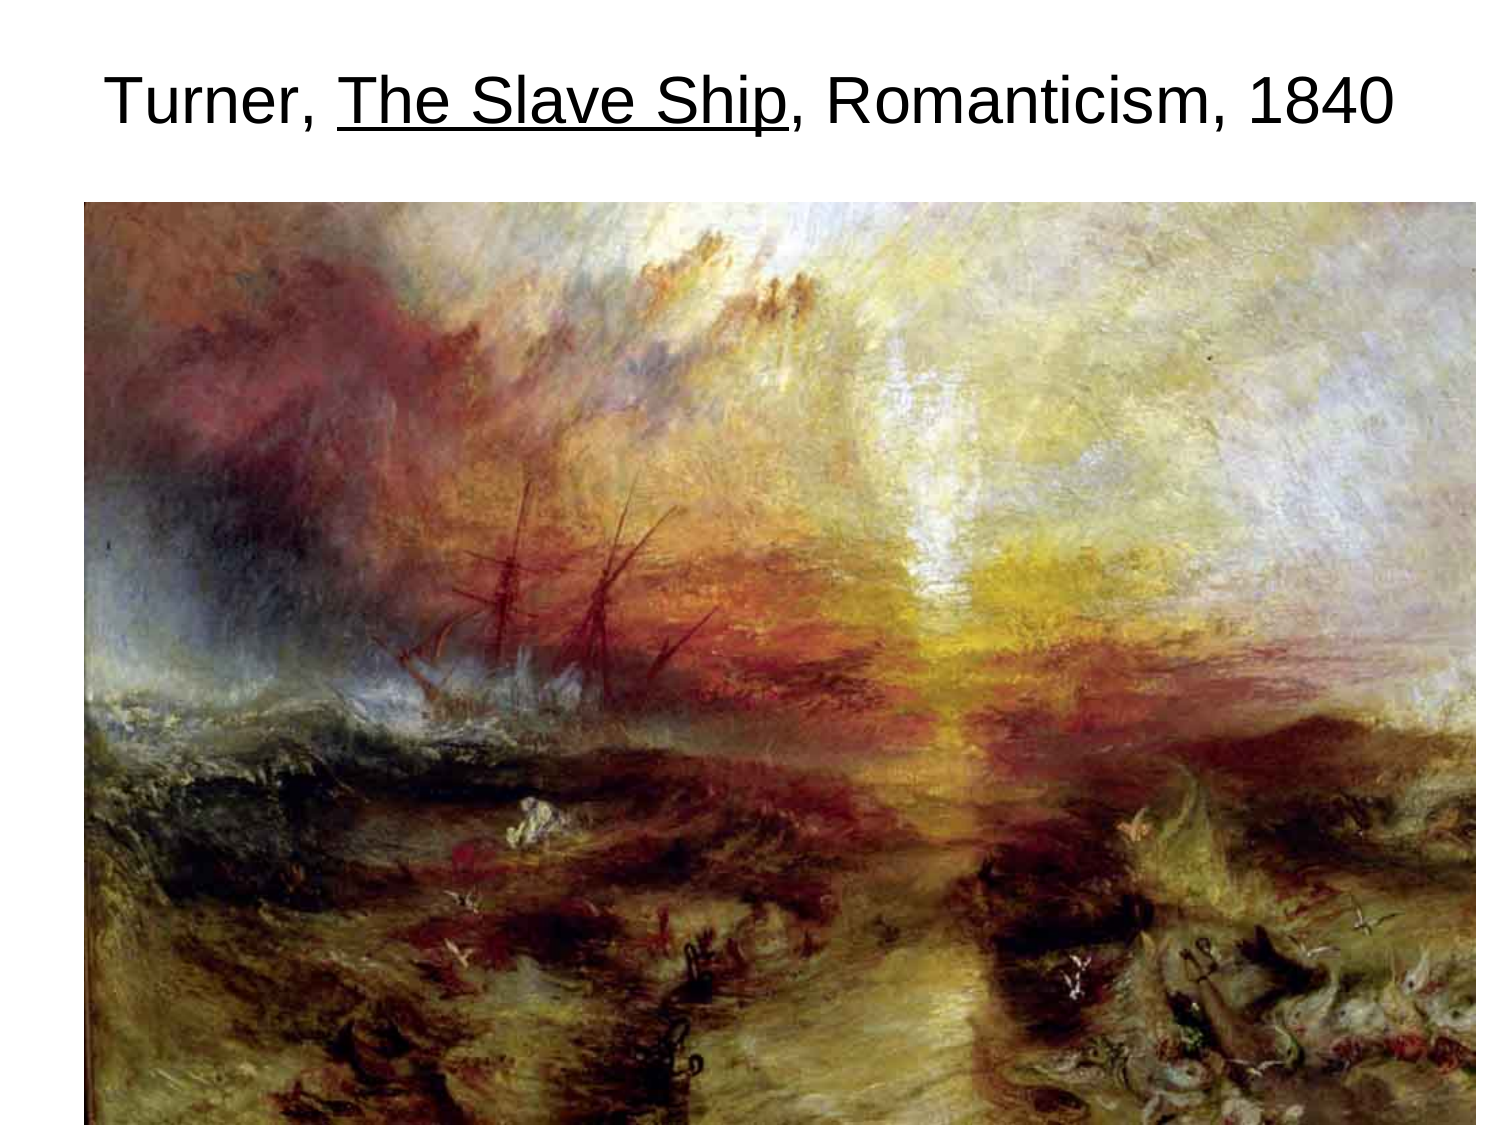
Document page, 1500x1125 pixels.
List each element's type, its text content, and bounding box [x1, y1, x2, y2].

title Turner, The Slave Ship, Romanticism, 1840 [0, 0, 1500, 201]
picture [84, 202, 1476, 1125]
